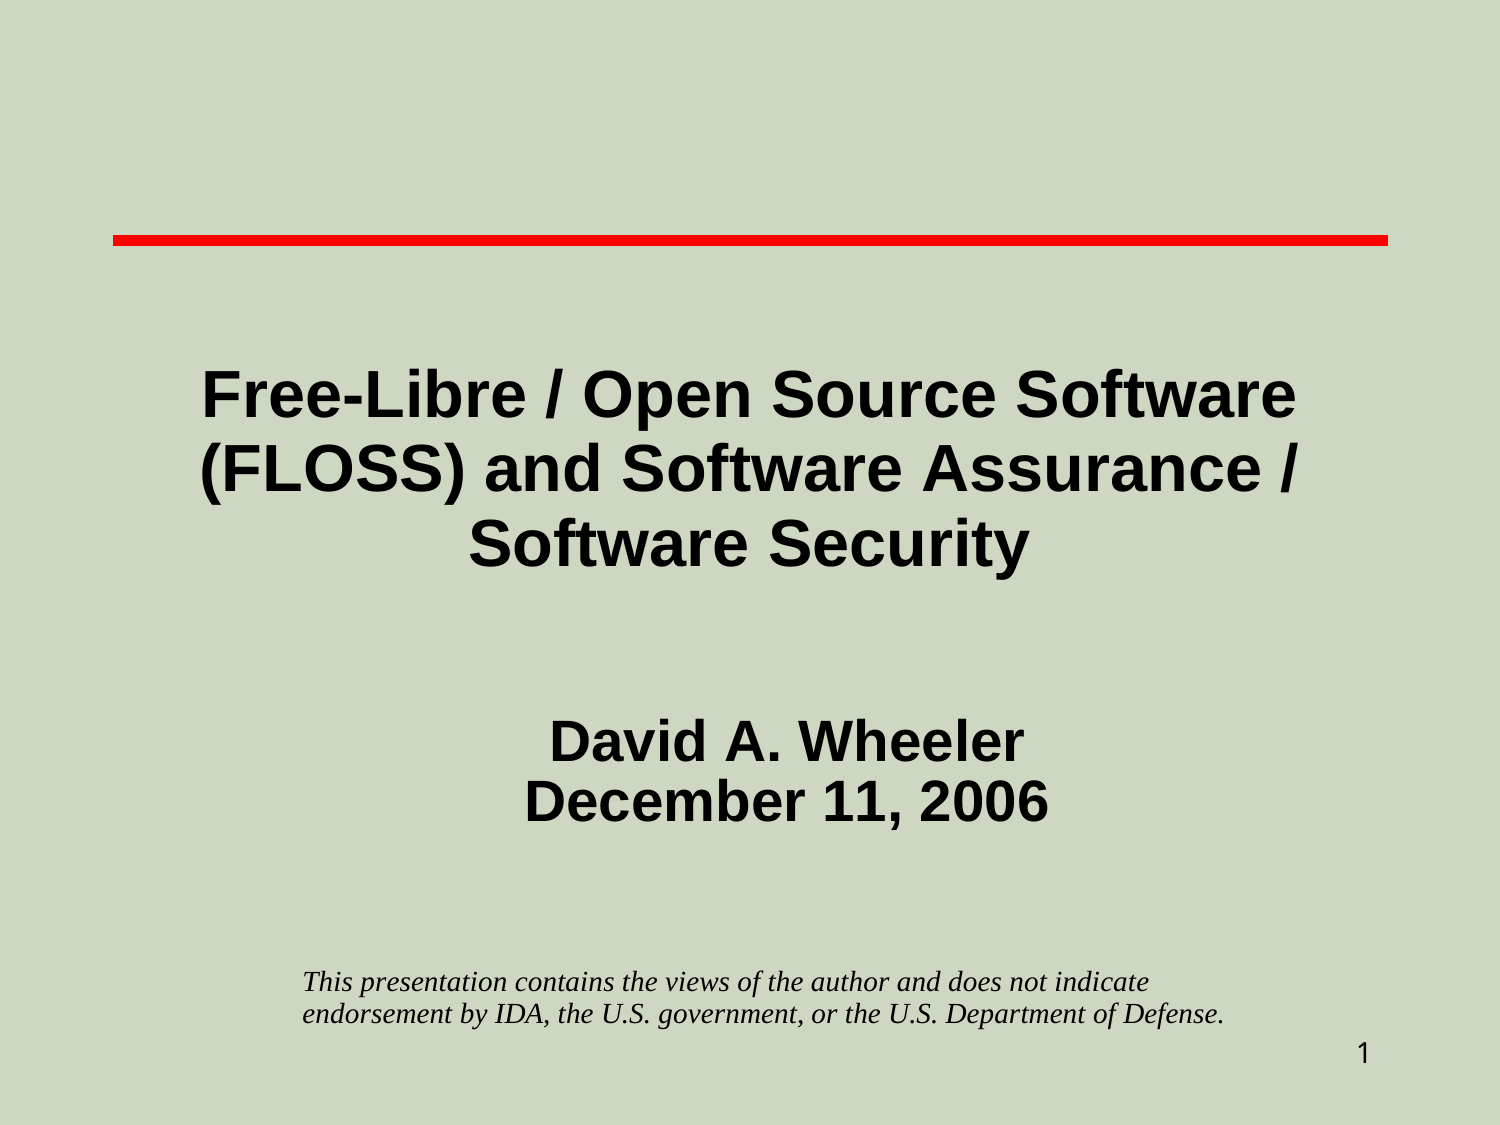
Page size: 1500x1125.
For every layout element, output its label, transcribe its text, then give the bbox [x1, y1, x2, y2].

subtitle David A. Wheeler December 11, 2006 [225, 637, 1276, 926]
title Free-Libre / Open Source Software (FLOSS) and Software Assurance / Software Security [112, 348, 1388, 589]
text_box This presentation contains the views of the author and does not indicate endorsement by IDA, the U.S. government, or the U.S. Department of Defense. [287, 957, 1276, 1038]
